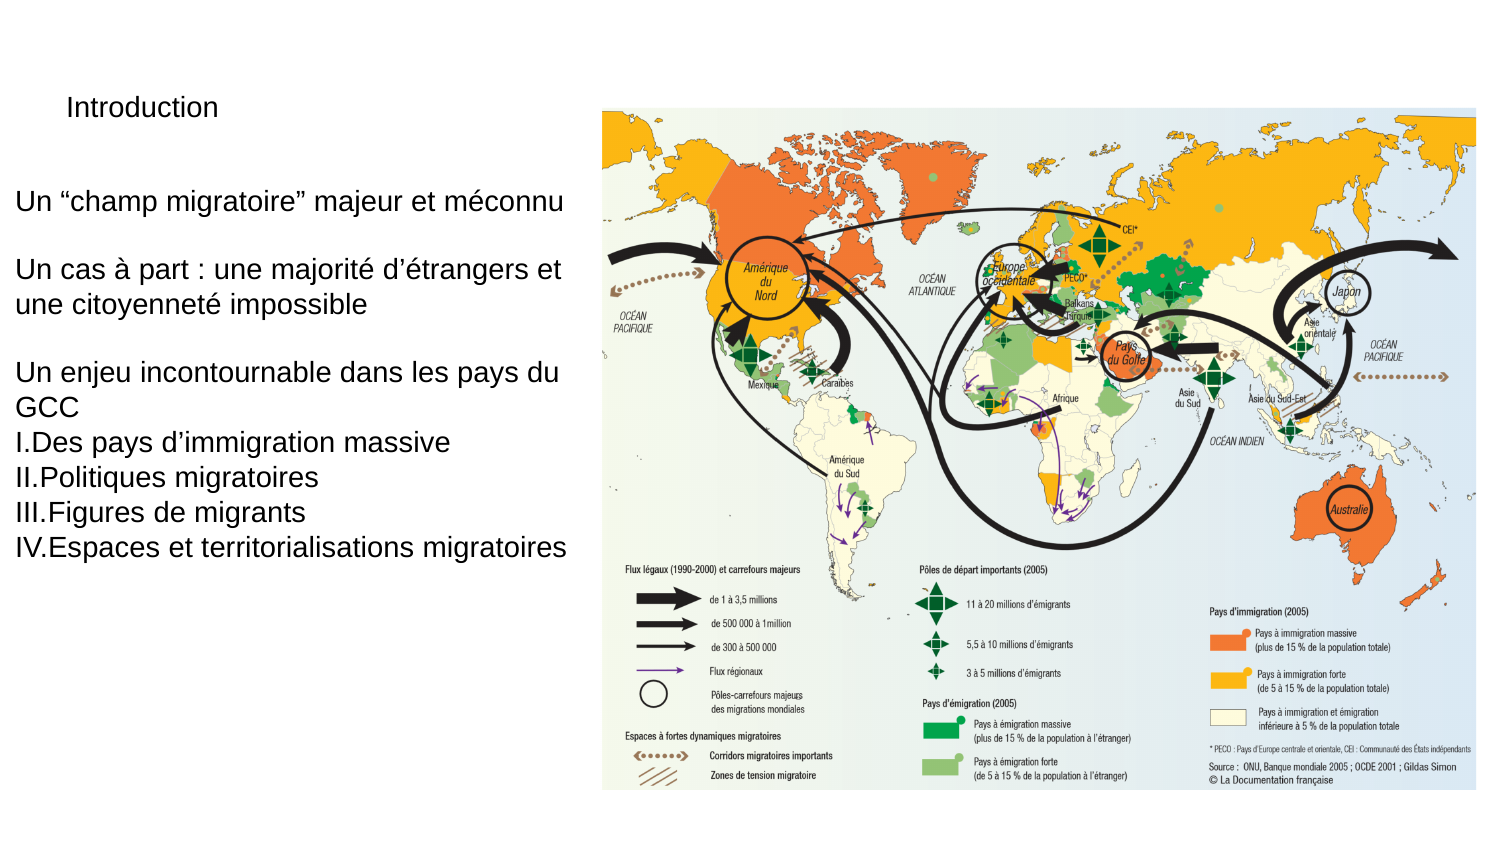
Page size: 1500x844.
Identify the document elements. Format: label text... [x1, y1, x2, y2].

list Un “champ migratoire” majeur et méconnu Un cas à part : une majorité d’étrangers et une citoyenneté impossible Un enjeu incontournable dans les pays du GCC Des pays d’immigration massive Politiques migratoires Figures de migrants Espaces et territorialisations migratoires [0, 166, 612, 811]
title Introduction [51, 72, 1449, 166]
picture [600, 107, 1477, 790]
